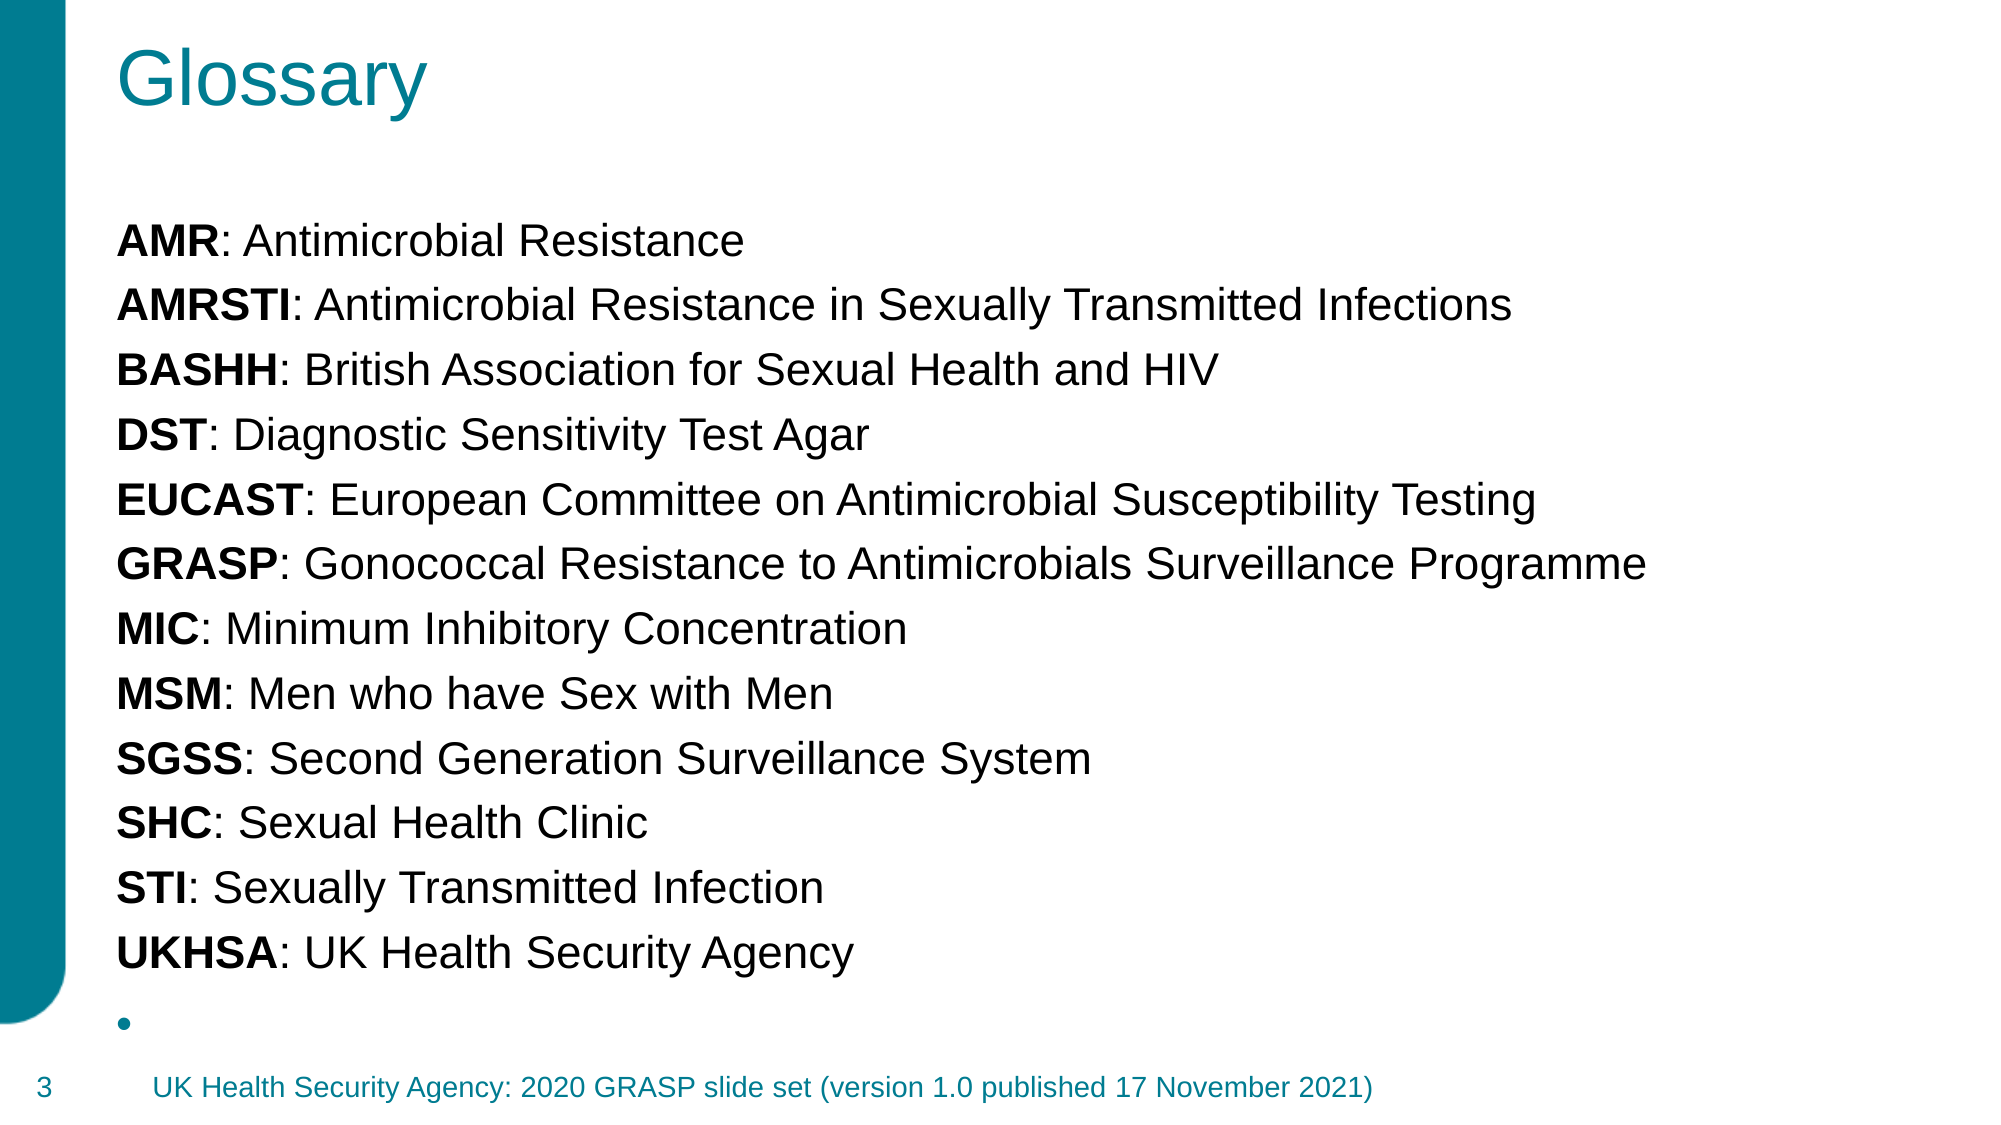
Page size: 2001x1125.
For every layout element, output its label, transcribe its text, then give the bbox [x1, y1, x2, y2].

text_box UK Health Security Agency: 2020 GRASP slide set (version 1.0 published 17 November 2021) [137, 1056, 1780, 1116]
title Glossary [101, 29, 1926, 189]
list AMR: Antimicrobial Resistance AMRSTI: Antimicrobial Resistance in Sexually Transmitted Infections BASHH: British Association for Sexual Health and HIV DST: Diagnostic Sensitivity Test Agar EUCAST: European Committee on Antimicrobial Susceptibility Testing GRASP: Gonococcal Resistance to Antimicrobials Surveillance Programme MIC: Minimum Inhibitory Concentration MSM: Men who have Sex with Men SGSS: Second Generation Surveillance System SHC: Sexual Health Clinic STI: Sexually Transmitted Infection UKHSA: UK Health Security Agency [101, 213, 1926, 1005]
text_box [21, 1056, 120, 1117]
